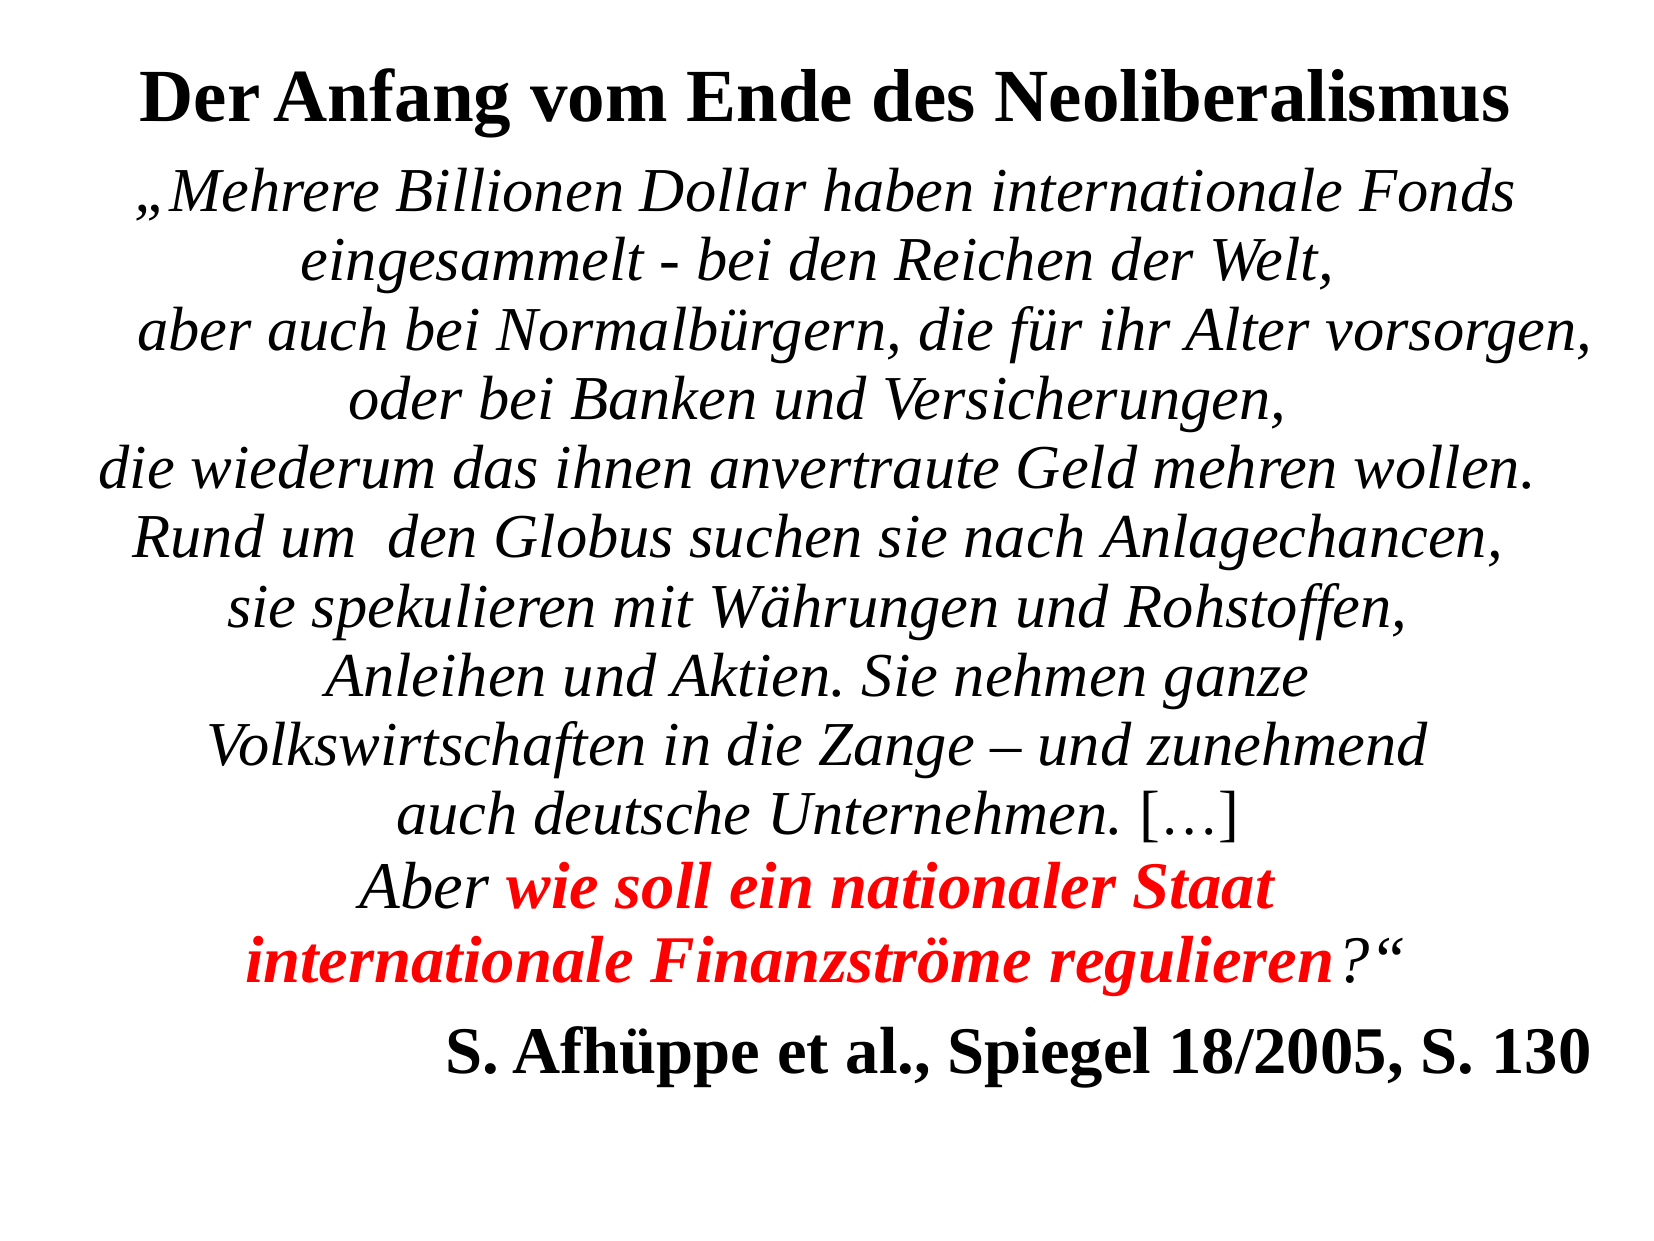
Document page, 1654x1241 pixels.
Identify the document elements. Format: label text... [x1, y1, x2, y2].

text_box Der Anfang vom Ende des Neoliberalismus „Mehrere Billionen Dollar haben internationale Fonds eingesammelt - bei den Reichen der Welt, aber auch bei Normalbürgern, die für ihr Alter vorsorgen, oder bei Banken und Versicherungen, die wiederum das ihnen anvertraute Geld mehren wollen. Rund um den Globus suchen sie nach Anlagechancen, sie spekulieren mit Währungen und Rohstoffen, Anleihen und Aktien. Sie nehmen ganze Volkswirtschaften in die Zange – und zunehmend auch deutsche Unternehmen. […] Aber wie soll ein nationaler Staat internationale Finanzströme regulieren?“ S. Afhüppe et al., Spiegel 18/2005, S. 130 [43, 47, 1614, 1118]
